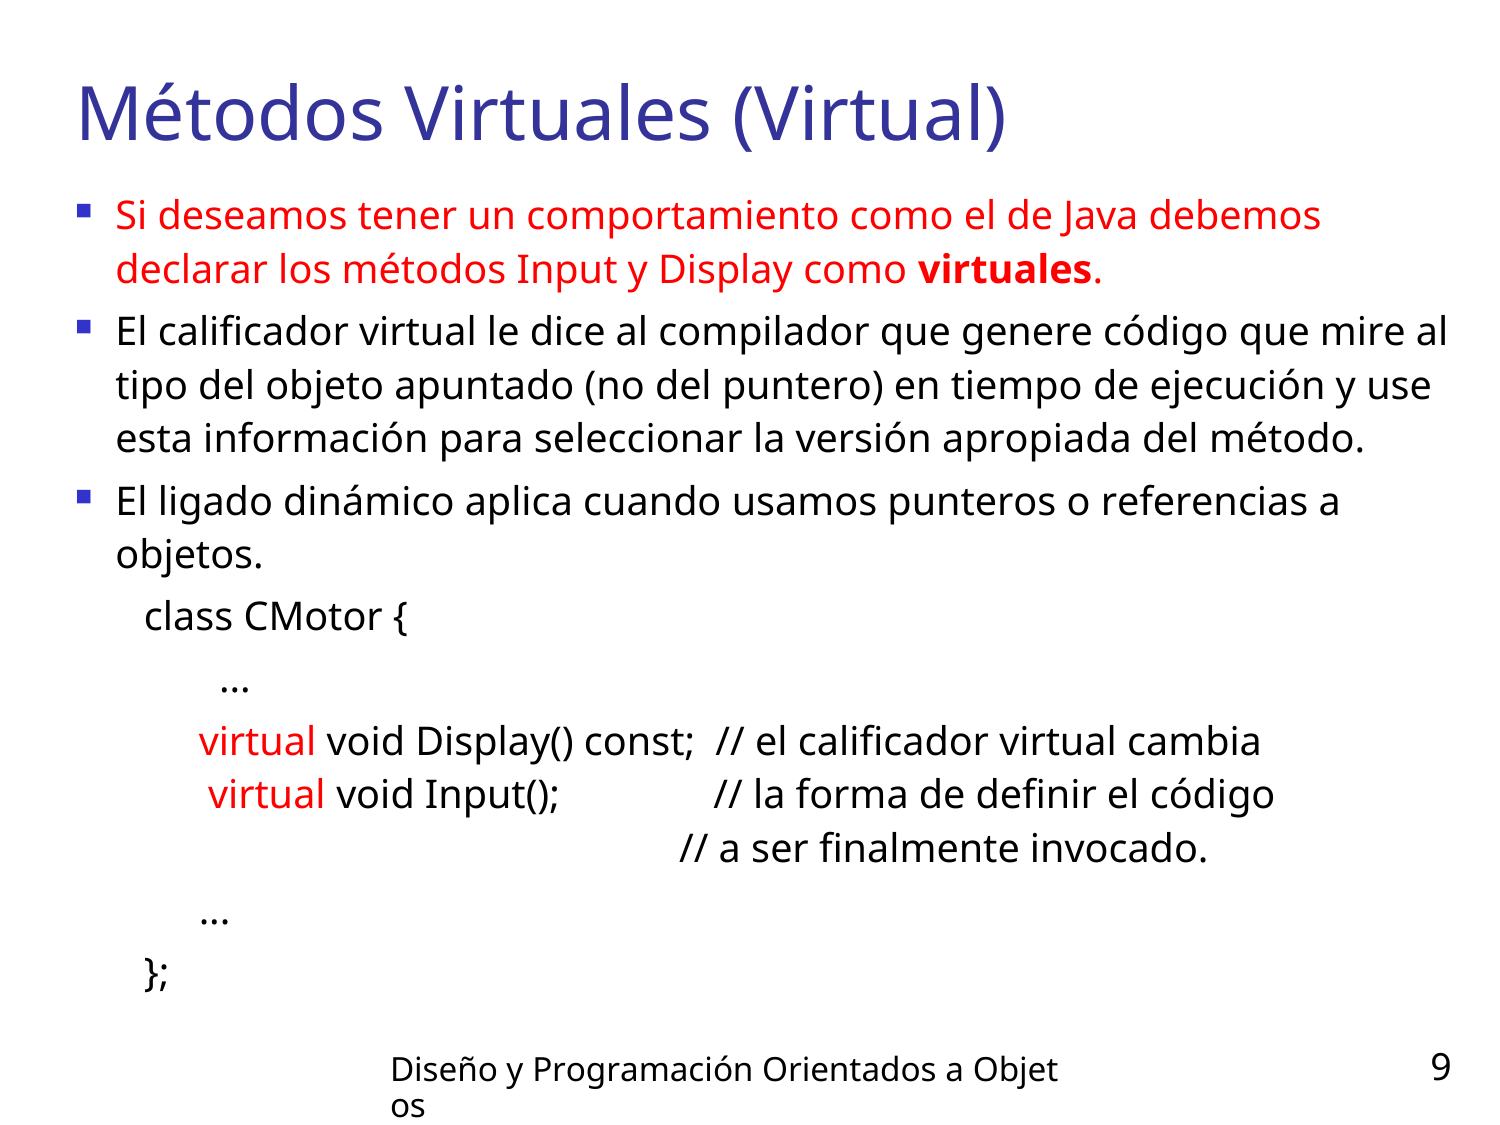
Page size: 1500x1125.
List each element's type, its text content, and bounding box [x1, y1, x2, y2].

list Si deseamos tener un comportamiento como el de Java debemos declarar los métodos Input y Display como virtuales. El calificador virtual le dice al compilador que genere código que mire al tipo del objeto apuntado (no del puntero) en tiempo de ejecución y use esta información para seleccionar la versión apropiada del método. El ligado dinámico aplica cuando usamos punteros o referencias a objetos. class CMotor { ... virtual void Display() const; // el calificador virtual cambia virtual void Input(); // la forma de definir el código // a ser finalmente invocado. ... }; [75, 187, 1462, 1051]
title Métodos Virtuales (Virtual)‏ [75, 25, 1466, 188]
